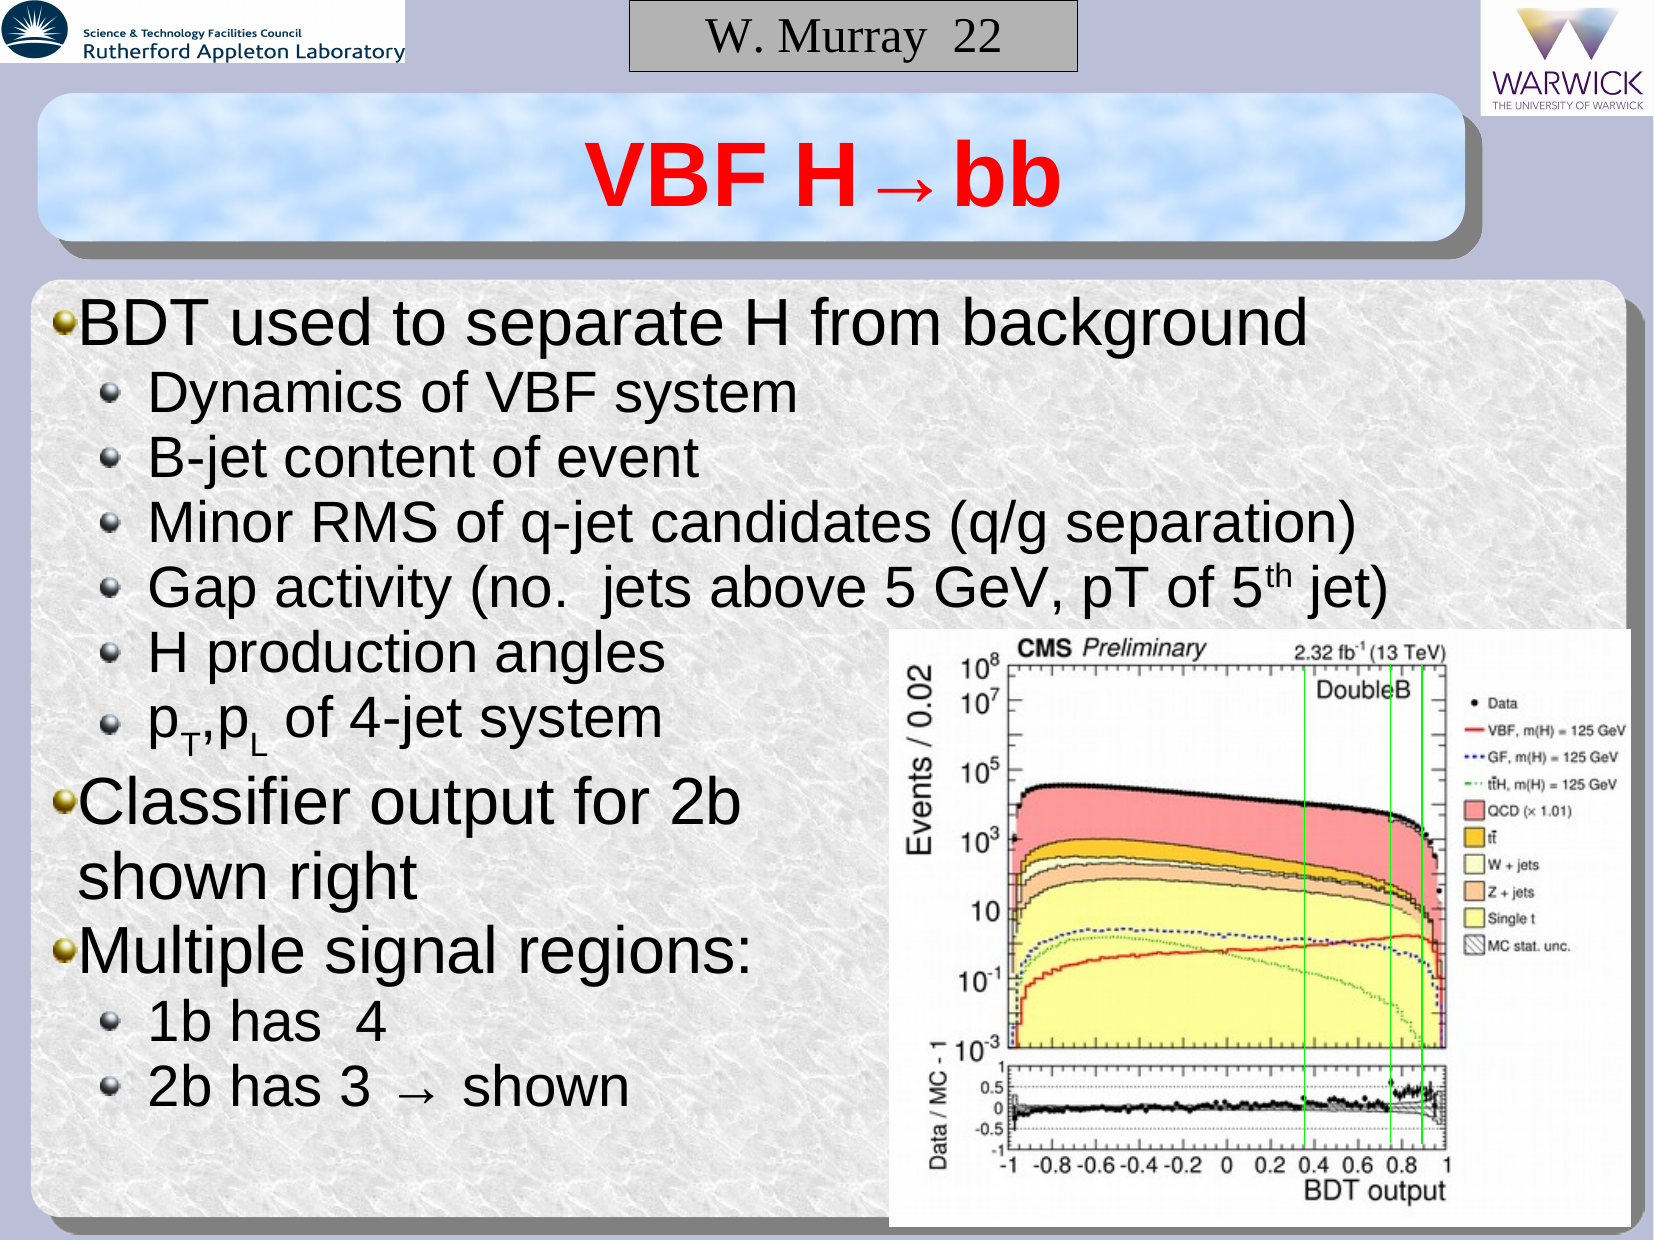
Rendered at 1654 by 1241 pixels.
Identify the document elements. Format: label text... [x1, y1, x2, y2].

title VBF H→bb [90, 101, 1584, 249]
picture [37, 93, 1452, 242]
picture [0, 0, 405, 63]
picture [30, 279, 1631, 1227]
picture [1480, 0, 1654, 116]
list BDT used to separate H from background Dynamics of VBF system B-jet content of event Minor RMS of q-jet candidates (q/g separation) Gap activity (no. jets above 5 GeV, pT of 5th jet) H production angles pT,pL of 4-jet system Classifier output for 2b shown right Multiple signal regions: 1b has 4 2b has 3 → shown [53, 285, 1588, 1193]
